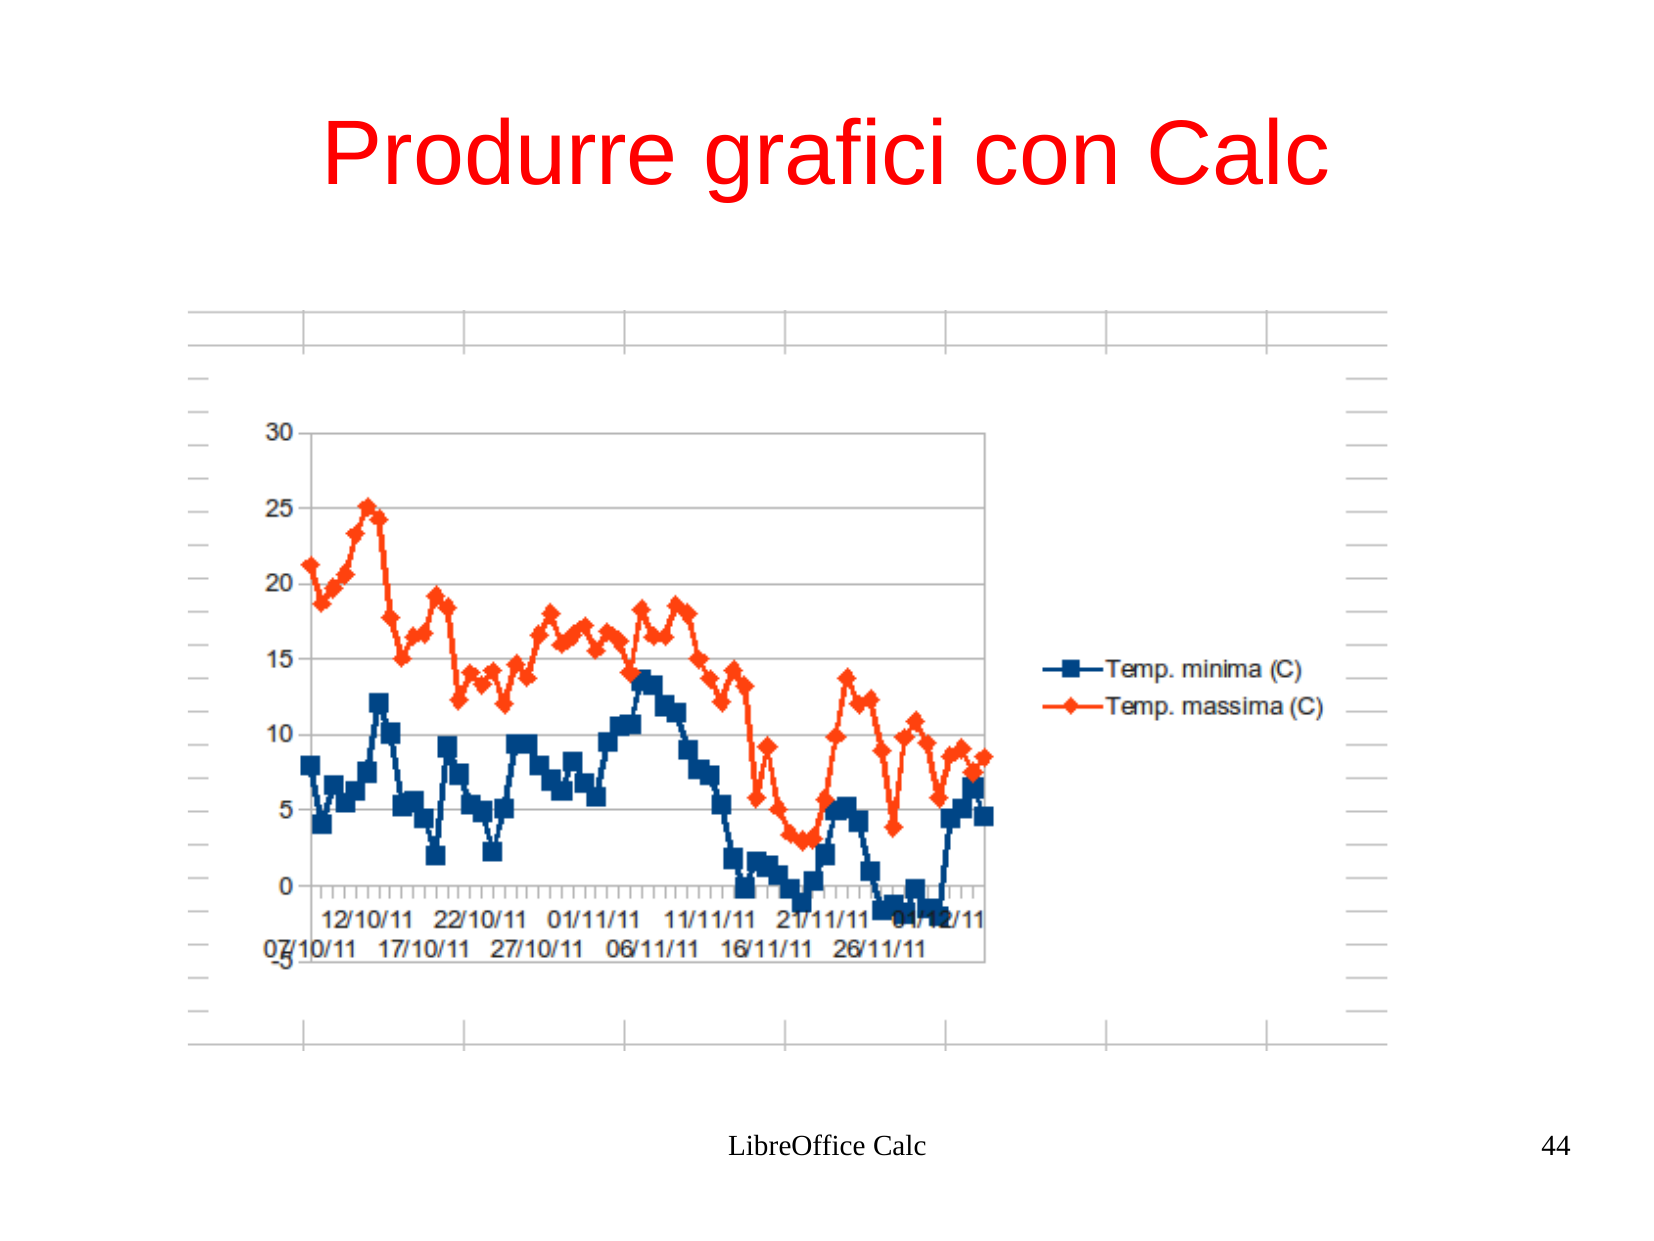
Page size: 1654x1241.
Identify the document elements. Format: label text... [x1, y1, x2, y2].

title Produrre grafici con Calc [82, 49, 1571, 257]
picture [187, 310, 1388, 1051]
